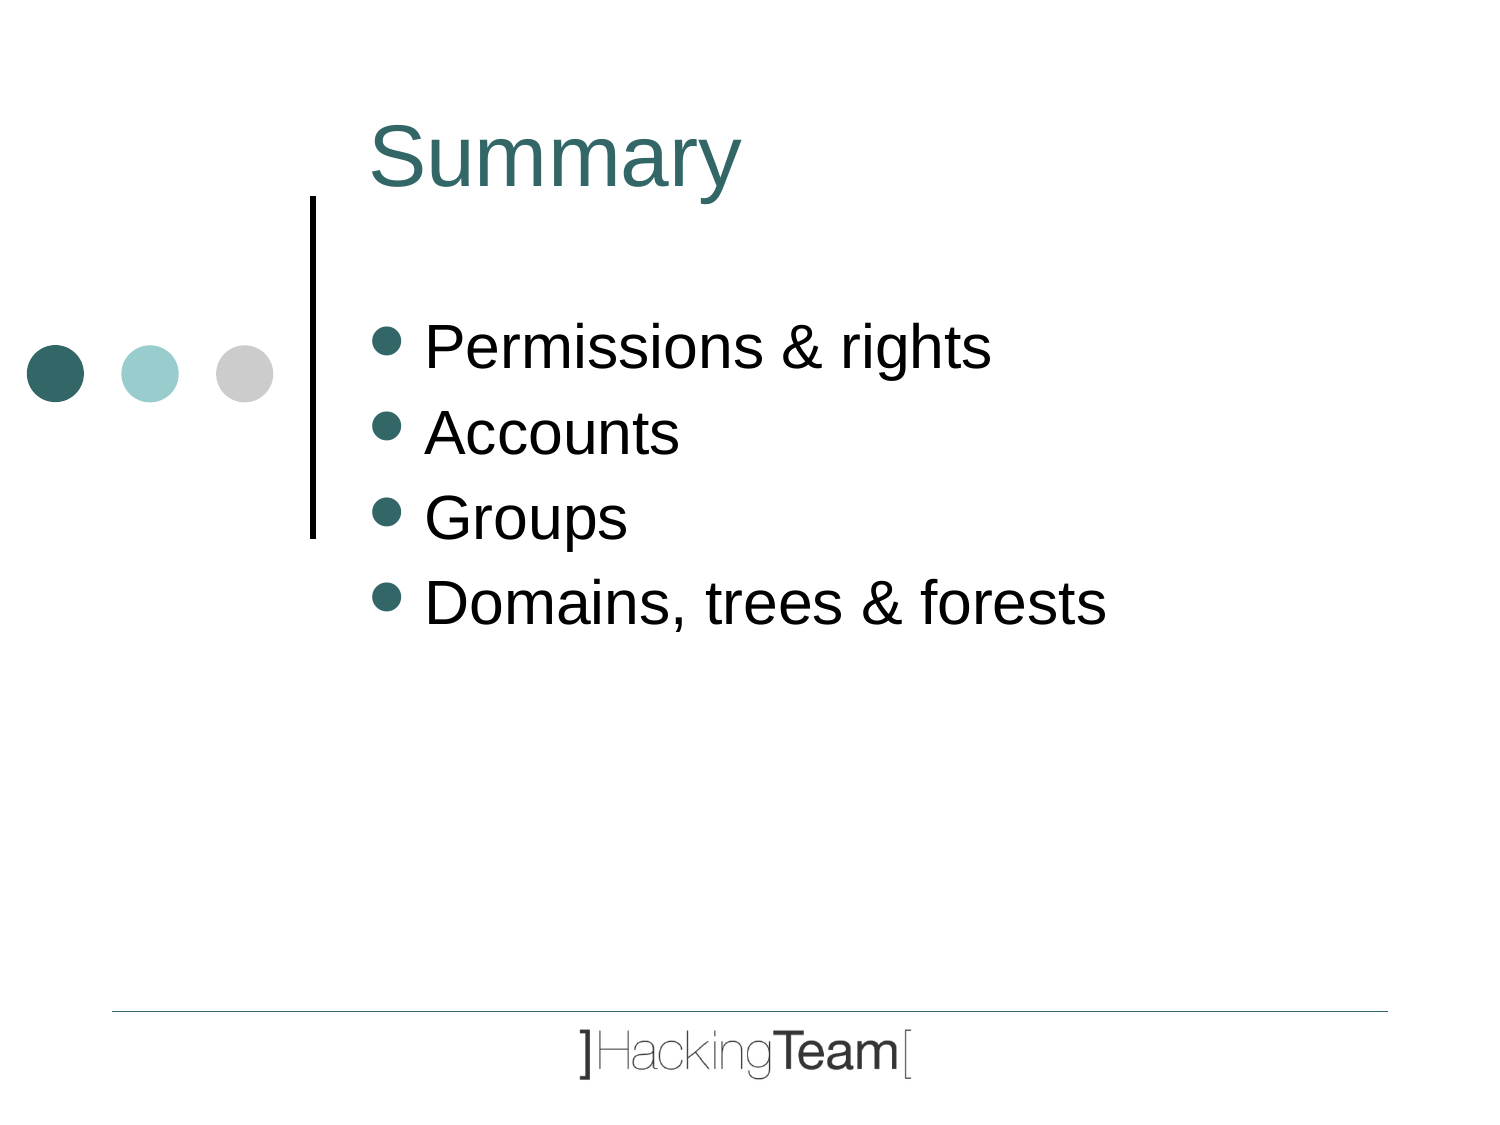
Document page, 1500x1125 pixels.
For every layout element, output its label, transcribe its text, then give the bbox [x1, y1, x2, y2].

picture [574, 1041, 916, 1084]
list Permissions & rights Accounts Groups Domains, trees & forests [249, 312, 1401, 1041]
title Summary [249, 38, 1401, 275]
